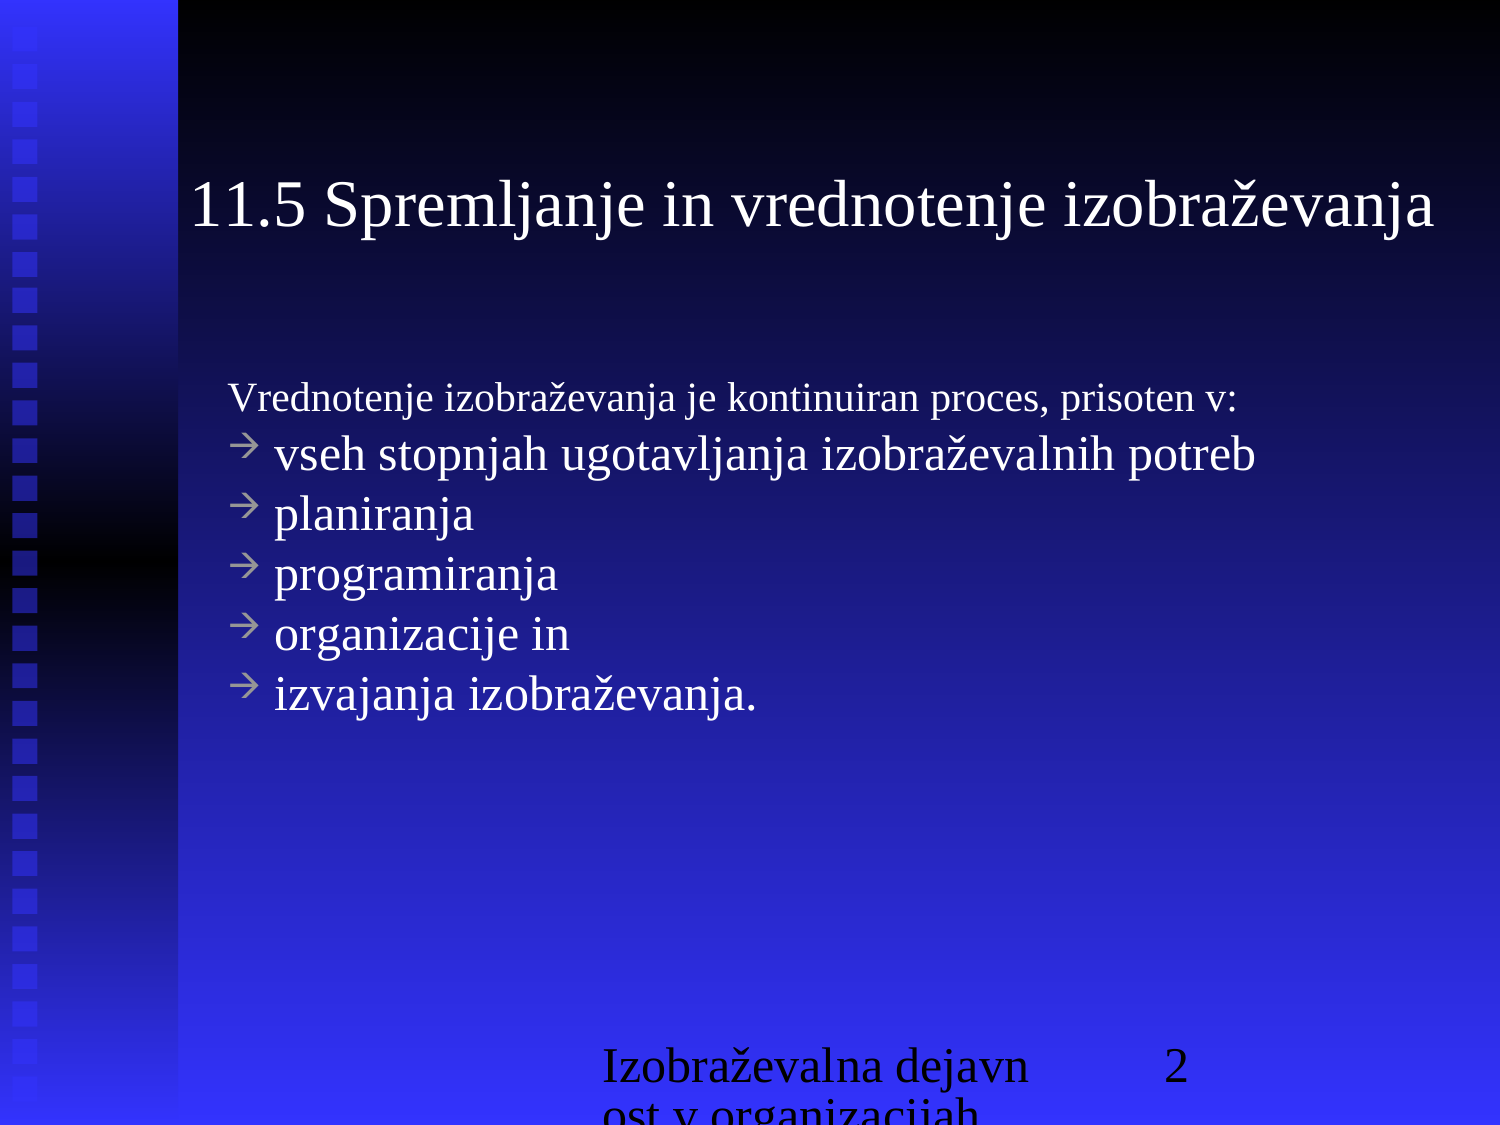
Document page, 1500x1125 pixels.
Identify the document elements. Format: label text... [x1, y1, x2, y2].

title 11.5 Spremljanje in vrednotenje izobraževanja [174, 112, 1500, 288]
text_box Vrednotenje izobraževanja je kontinuiran proces, prisoten v: vseh stopnjah ugotavljanja izobraževalnih potreb planiranja programiranja organizacije in izvajanja izobraževanja. [212, 362, 1351, 728]
